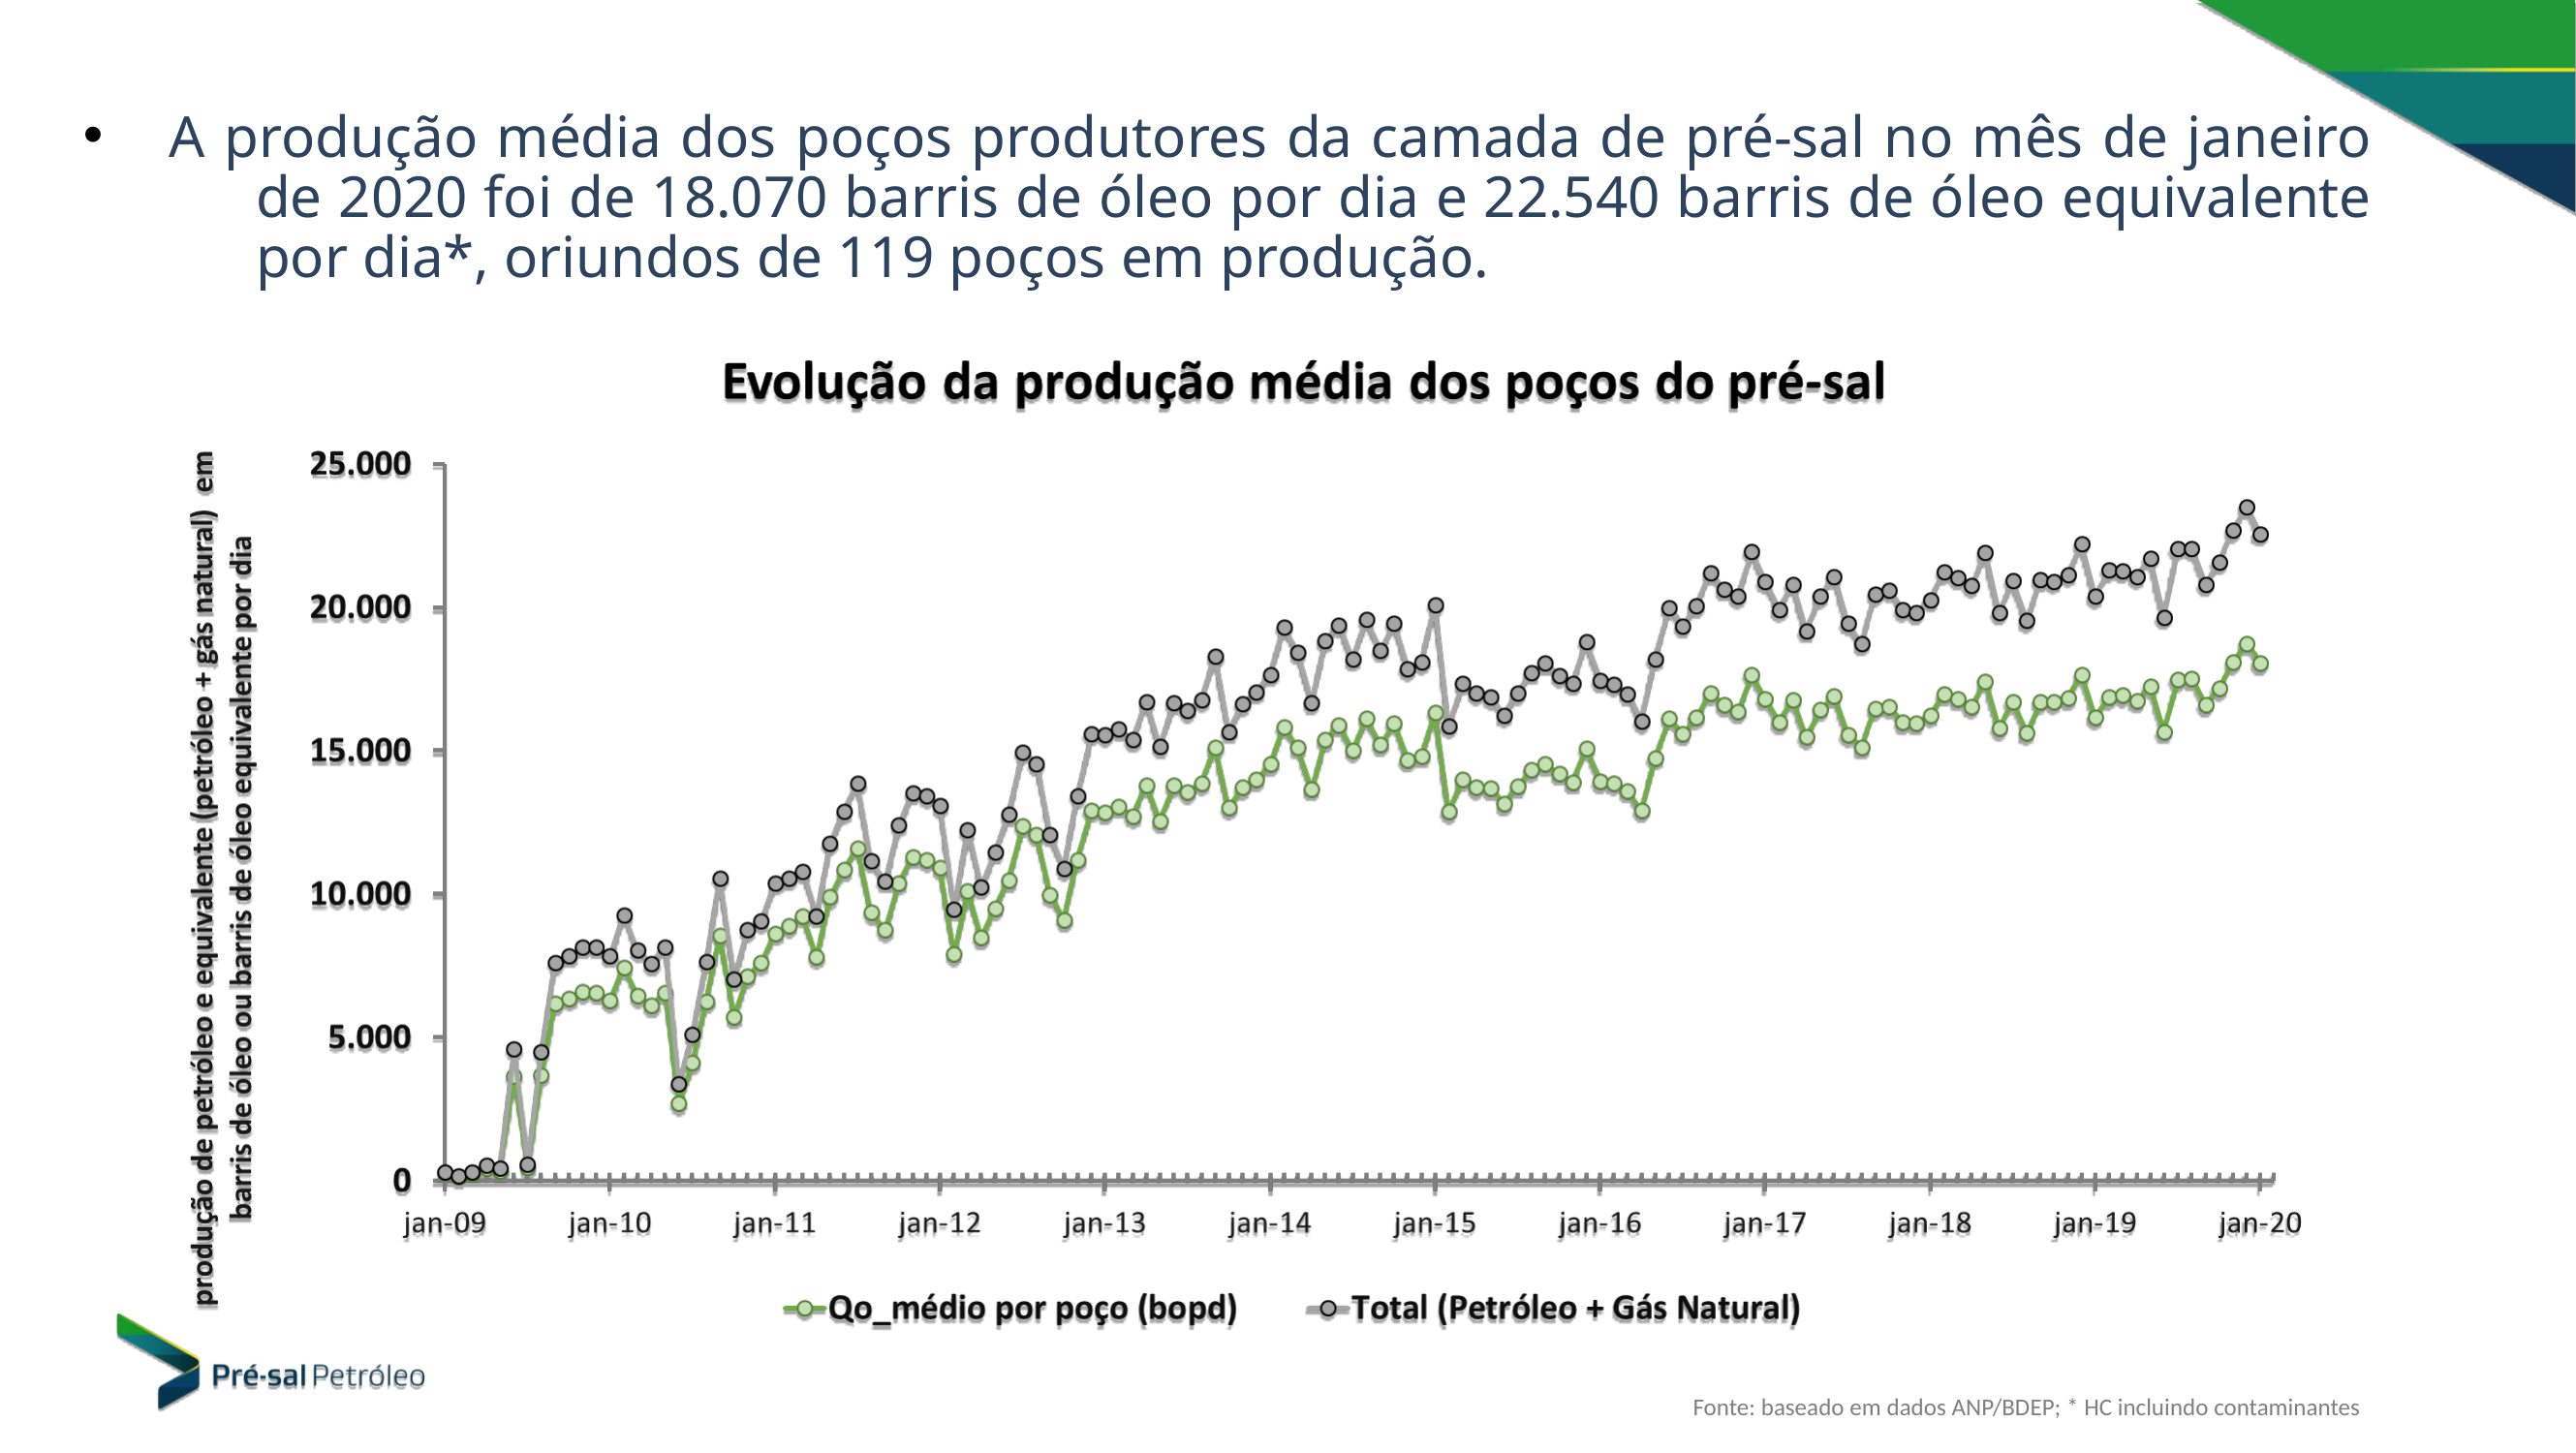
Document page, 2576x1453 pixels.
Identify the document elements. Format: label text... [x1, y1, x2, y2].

text_box A produção média dos poços produtores da camada de pré-sal no mês de janeiro de 2020 foi de 18.070 barris de óleo por dia e 22.540 barris de óleo equivalente por dia*, oriundos de 119 poços em produção. [68, 100, 2387, 330]
picture [146, 330, 2352, 1397]
text_box Fonte: baseado em dados ANP/BDEP; * HC incluindo contaminantes [1678, 1384, 2387, 1429]
